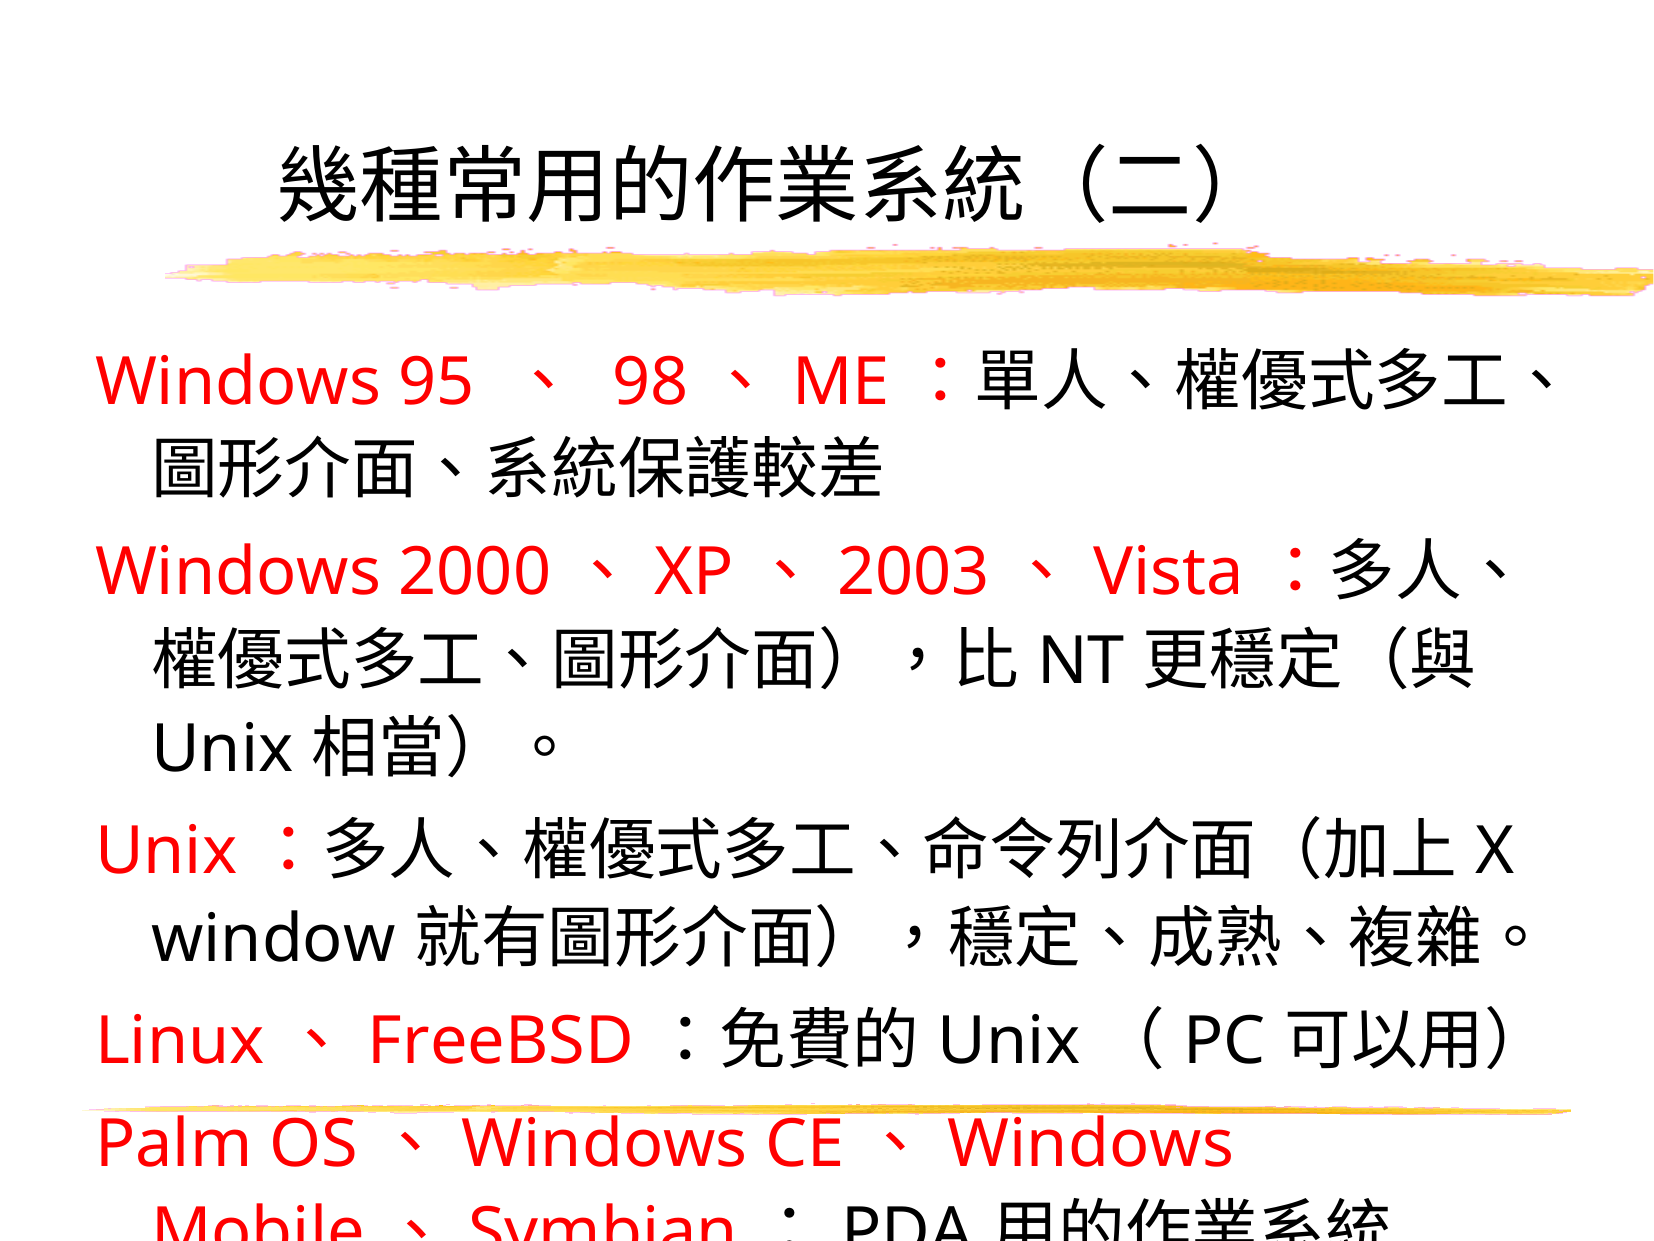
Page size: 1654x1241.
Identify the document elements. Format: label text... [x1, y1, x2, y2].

list Windows 95 、 98、ME：單人、權優式多工、圖形介面、系統保護較差 Windows 2000、XP、2003、Vista：多人、權優式多工、圖形介面），比NT更穩定（與Unix相當）。 Unix：多人、權優式多工、命令列介面（加上X window就有圖形介面），穩定、成熟、複雜。 Linux、FreeBSD：免費的Unix（PC可以用） Palm OS、Windows CE、Windows Mobile、Symbian：PDA用的作業系統 [80, 326, 1599, 1114]
picture [165, 237, 1654, 308]
title 幾種常用的作業系統（二） [73, 41, 1479, 249]
